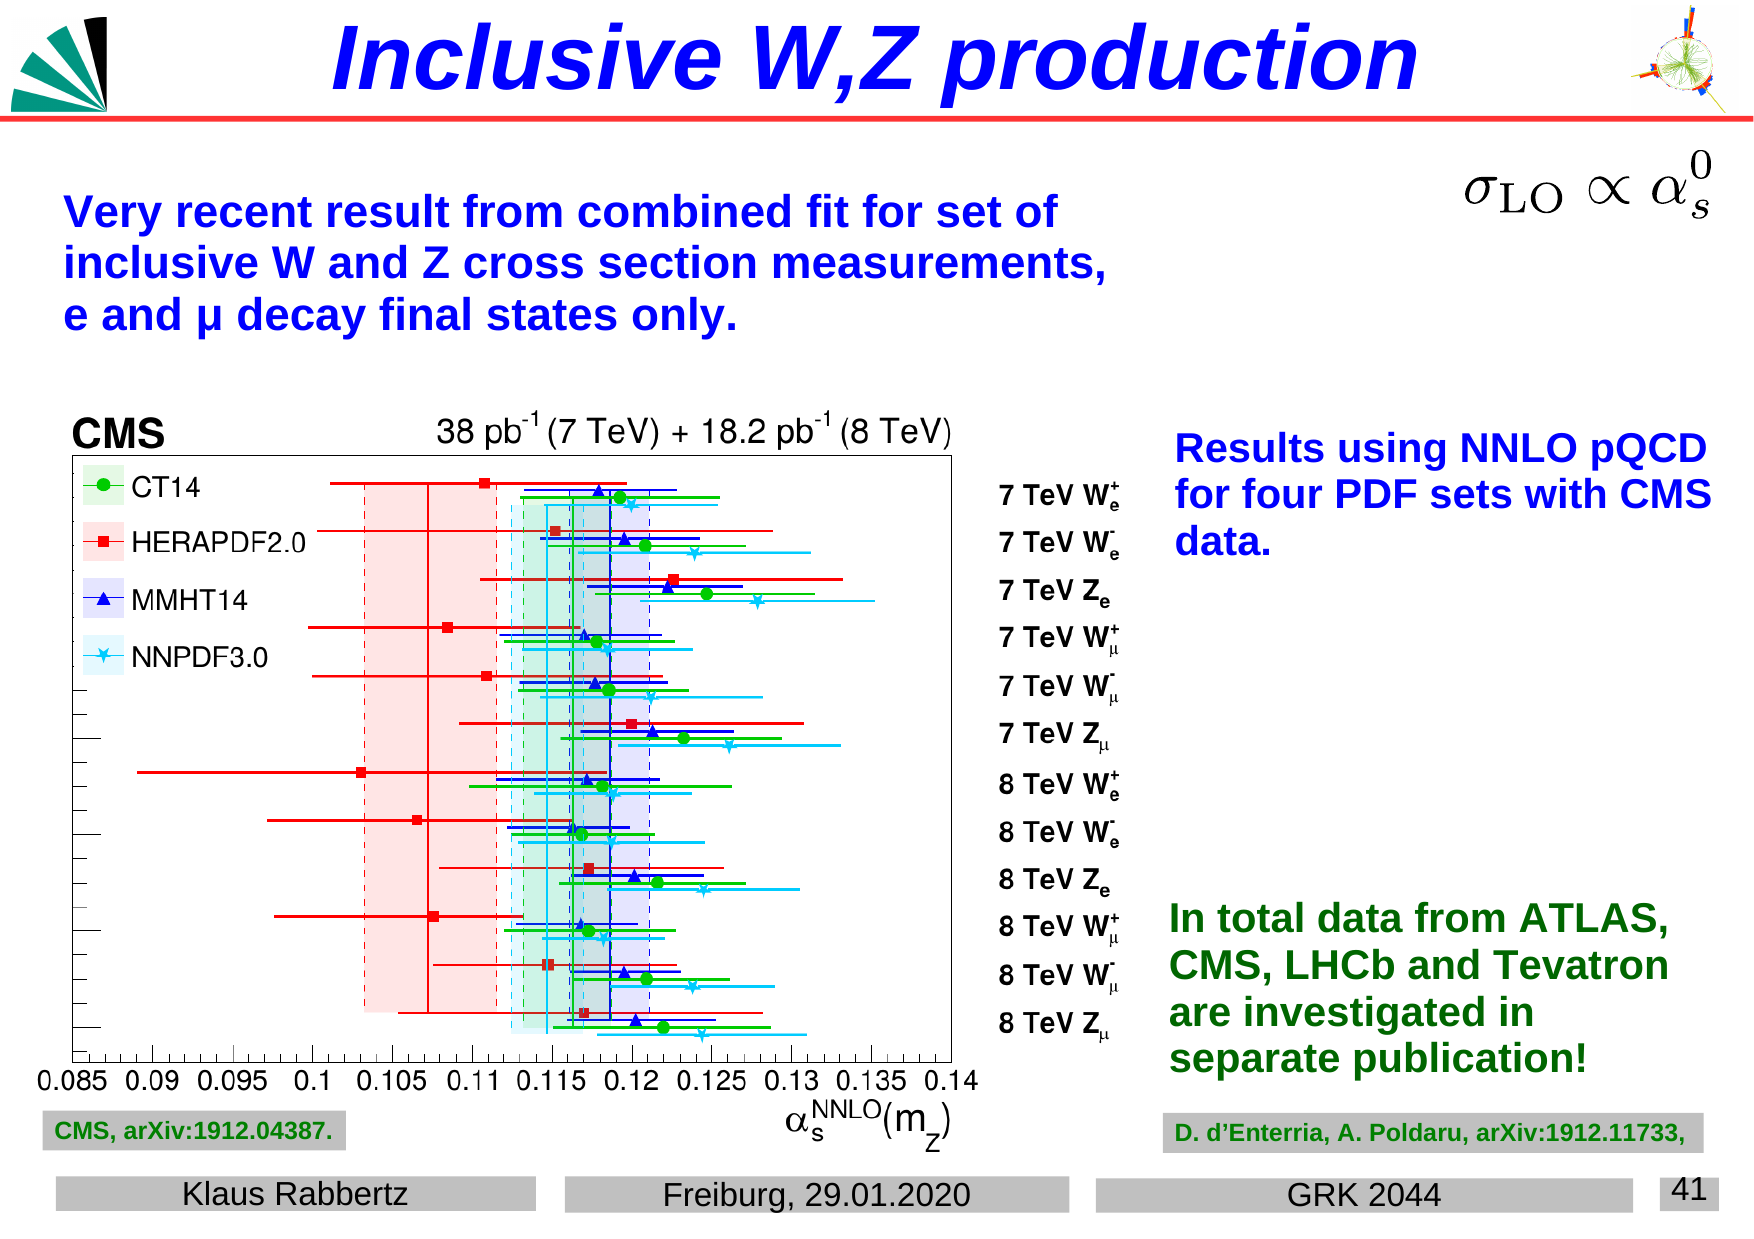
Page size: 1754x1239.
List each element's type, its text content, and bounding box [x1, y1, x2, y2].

picture [11, 17, 107, 113]
picture [1631, 5, 1739, 113]
text_box In total data from ATLAS, CMS, LHCb and Tevatron are investigated in separate publication! [1156, 889, 1731, 1088]
text_box CMS, arXiv:1912.04387. [42, 1110, 346, 1151]
text_box Very recent result from combined fit for set of inclusive W and Z cross section measurements, e and μ decay final states only. [51, 180, 1159, 346]
text_box Results using NNLO pQCD for four PDF sets with CMS data. [1162, 418, 1737, 571]
title Inclusive W,Z production [124, 0, 1630, 116]
picture [29, 405, 1133, 1159]
text_box D. d’Enterria, A. Poldaru, arXiv:1912.11733, [1162, 1112, 1704, 1153]
picture [1462, 150, 1714, 219]
